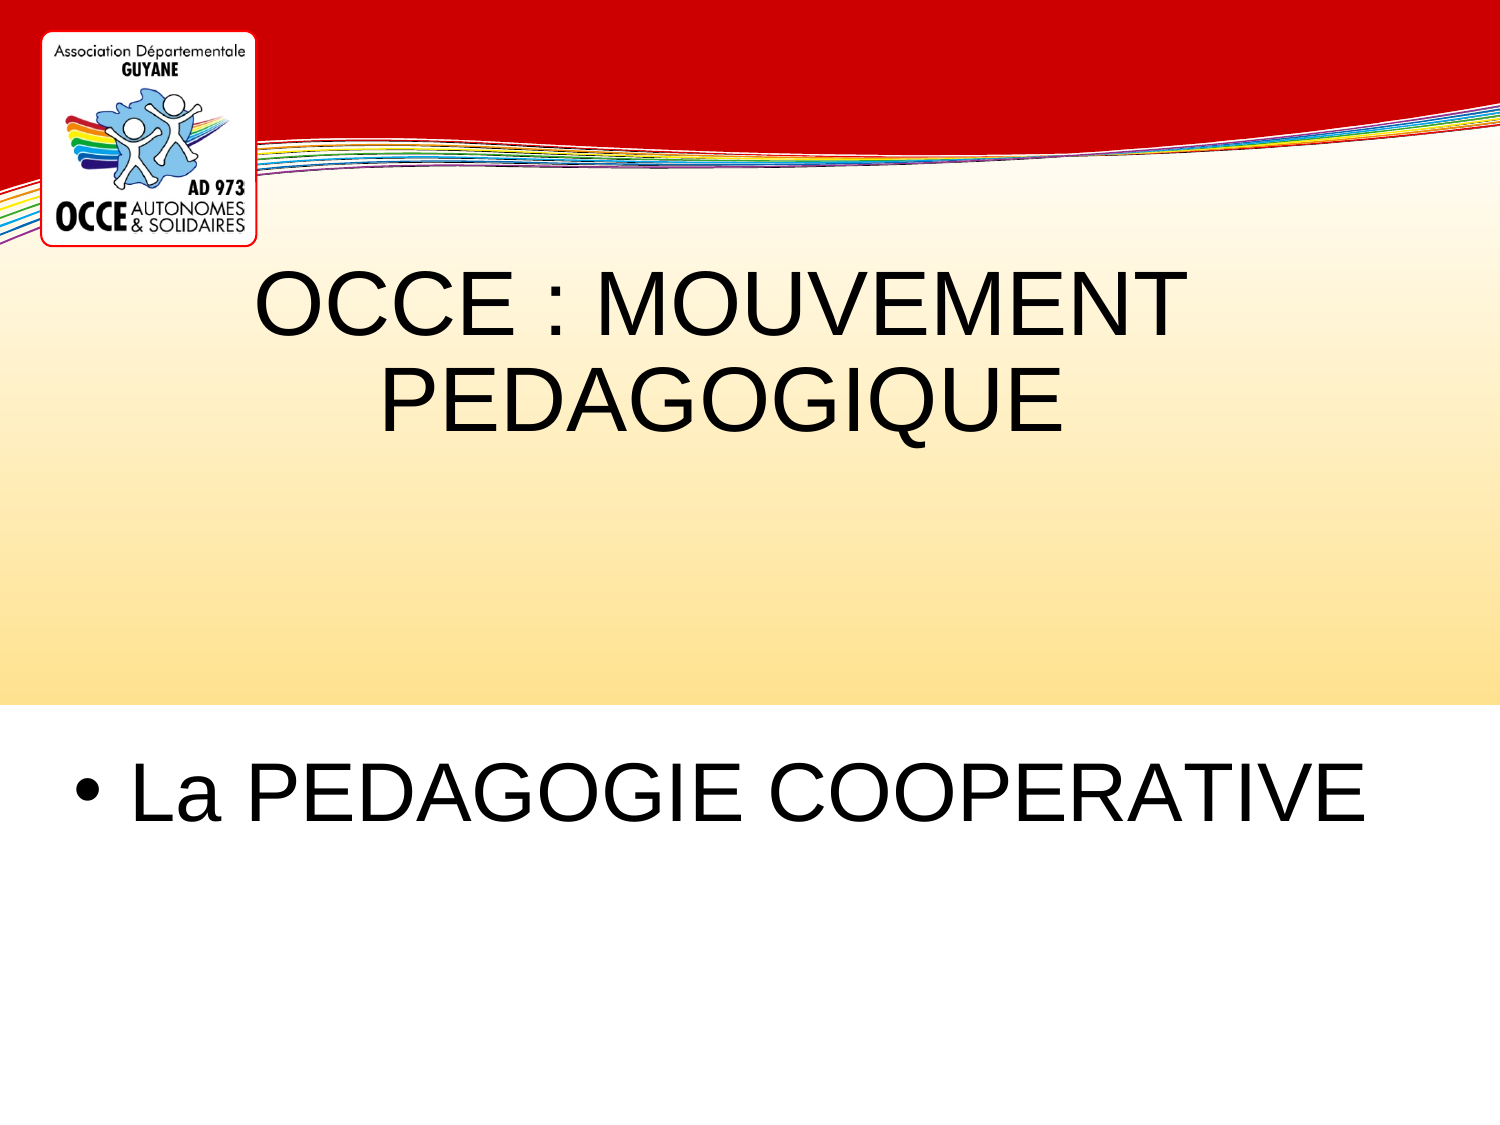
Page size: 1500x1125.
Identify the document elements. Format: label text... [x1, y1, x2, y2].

list La PEDAGOGIE COOPERATIVE [59, 744, 1409, 910]
picture [54, 44, 245, 234]
title OCCE : MOUVEMENT PEDAGOGIQUE [47, 259, 1398, 451]
